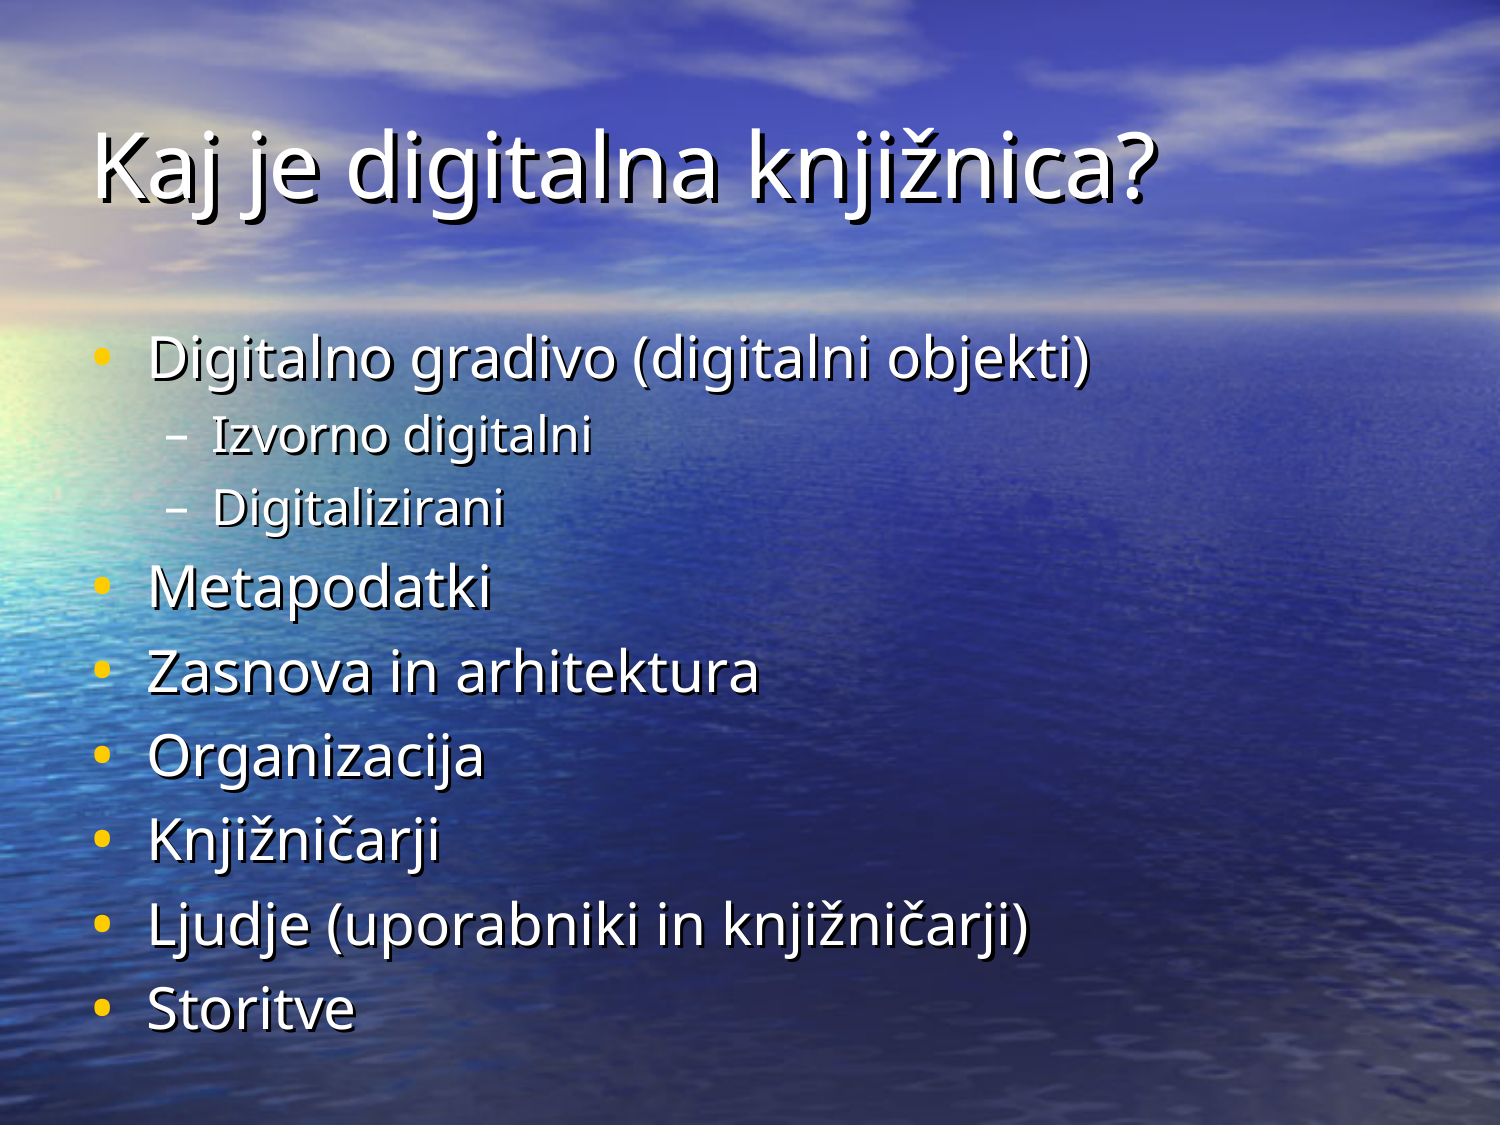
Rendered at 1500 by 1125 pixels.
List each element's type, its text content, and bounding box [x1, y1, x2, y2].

list Digitalno gradivo (digitalni objekti) Izvorno digitalni Digitalizirani Metapodatki Zasnova in arhitektura Organizacija Knjižničarji Ljudje (uporabniki in knjižničarji) Storitve [75, 312, 1426, 1125]
title Kaj je digitalna knjižnica? [75, 47, 1426, 276]
picture [0, 0, 1500, 1125]
